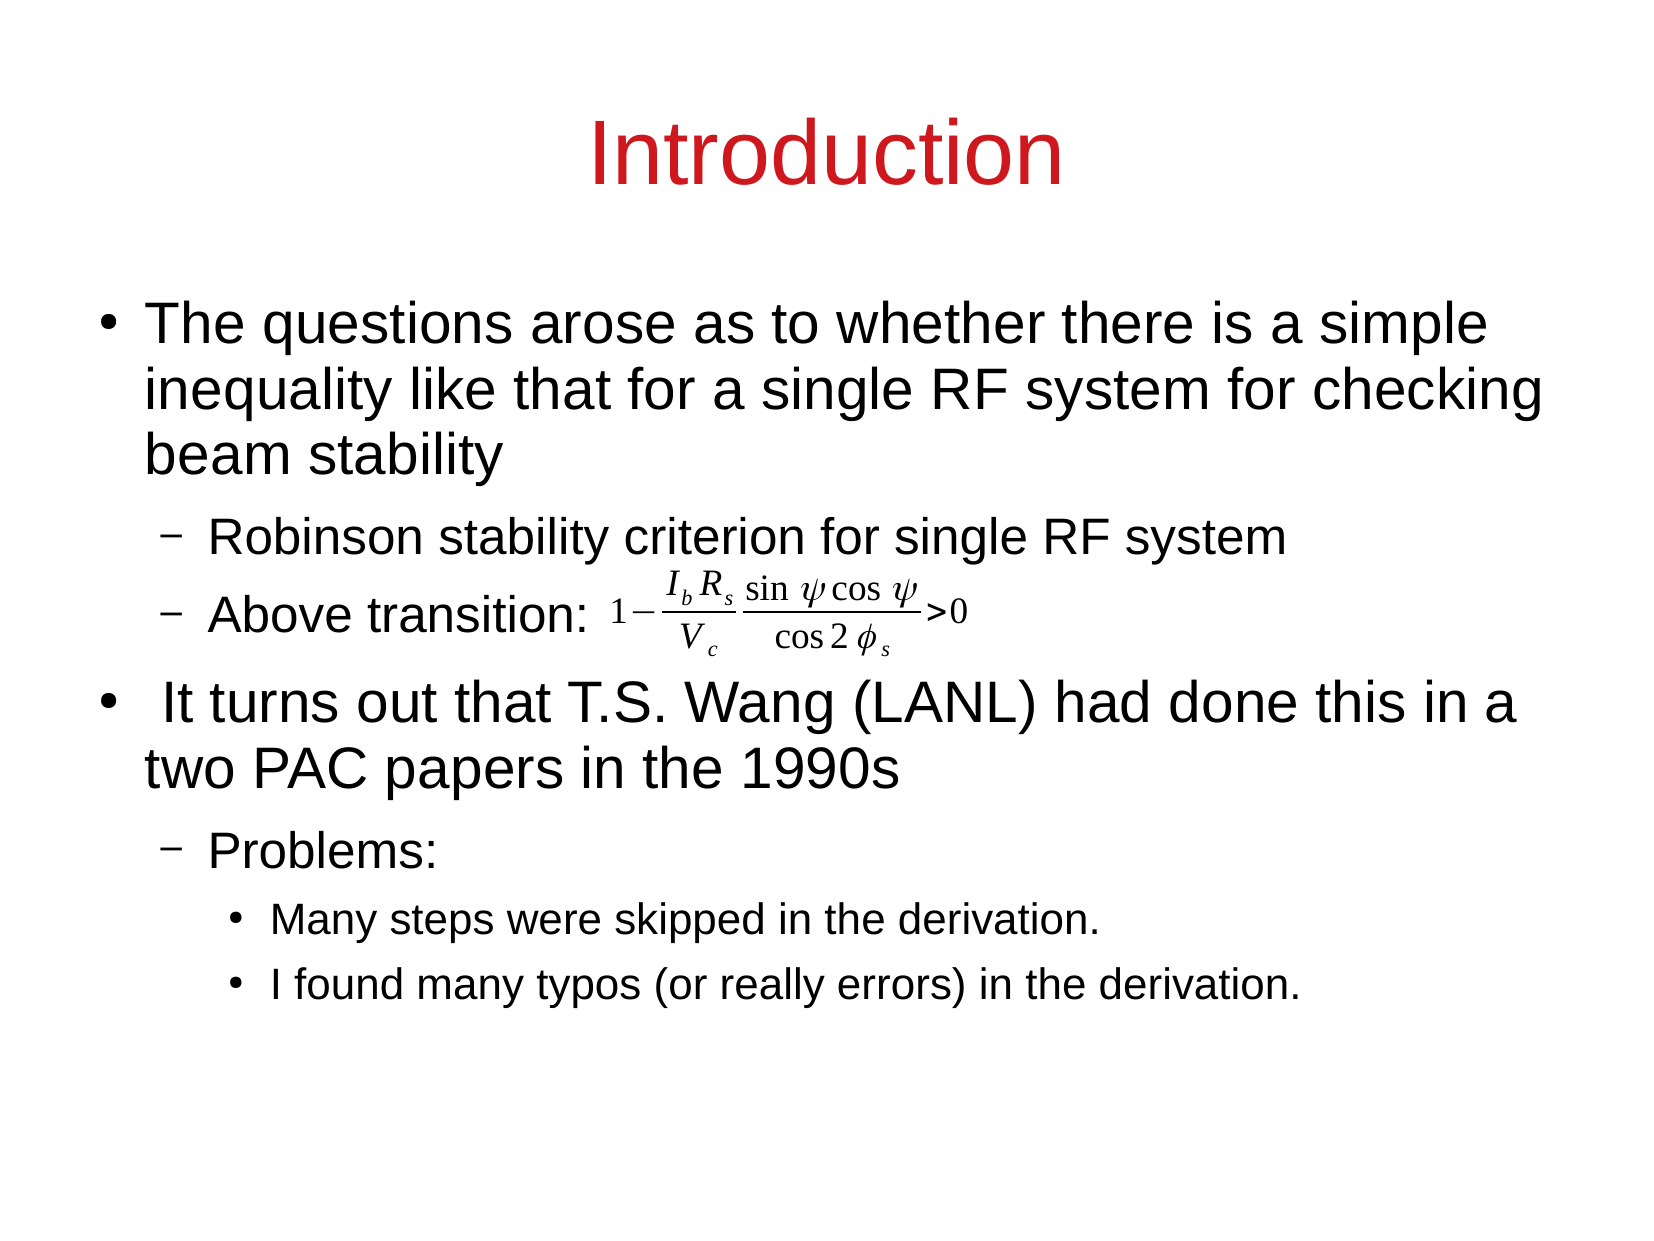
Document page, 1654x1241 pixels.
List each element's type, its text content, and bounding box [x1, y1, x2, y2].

list The questions arose as to whether there is a simple inequality like that for a single RF system for checking beam stability Robinson stability criterion for single RF system Above transition: It turns out that T.S. Wang (LANL) had done this in a two PAC papers in the 1990s Problems: Many steps were skipped in the derivation. I found many typos (or really errors) in the derivation. [82, 290, 1571, 1010]
title Introduction [82, 49, 1571, 257]
chart [603, 562, 976, 663]
